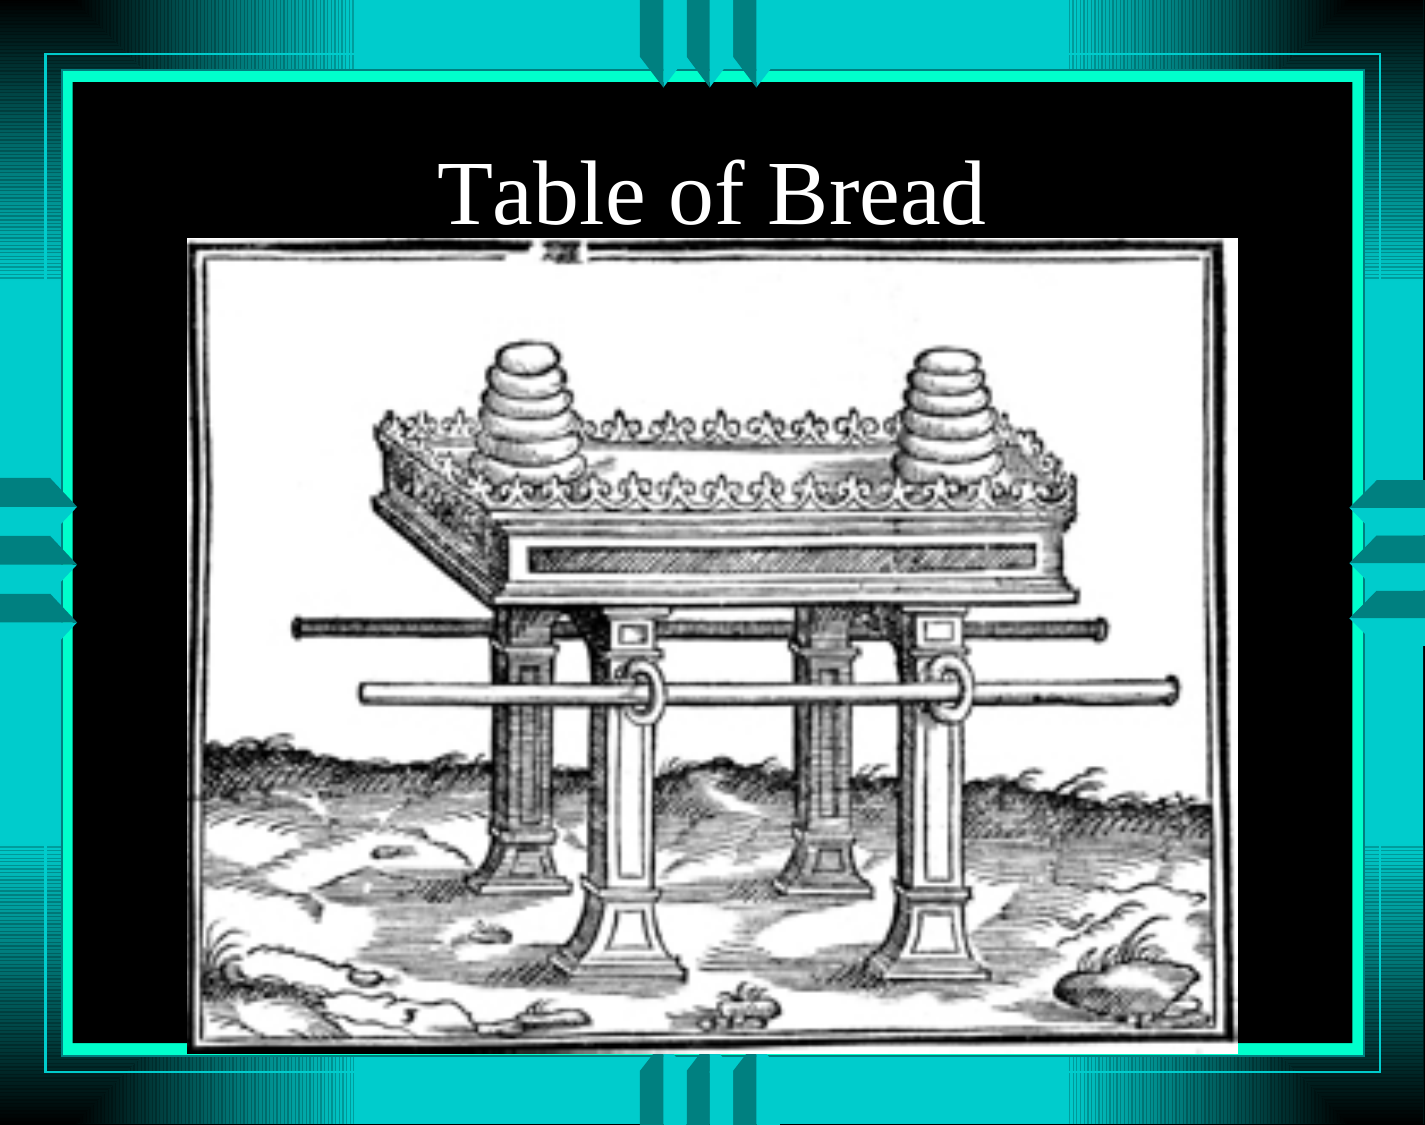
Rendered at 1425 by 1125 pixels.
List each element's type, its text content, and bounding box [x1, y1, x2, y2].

title Table of Bread [106, 99, 1319, 288]
picture [187, 238, 1238, 1054]
